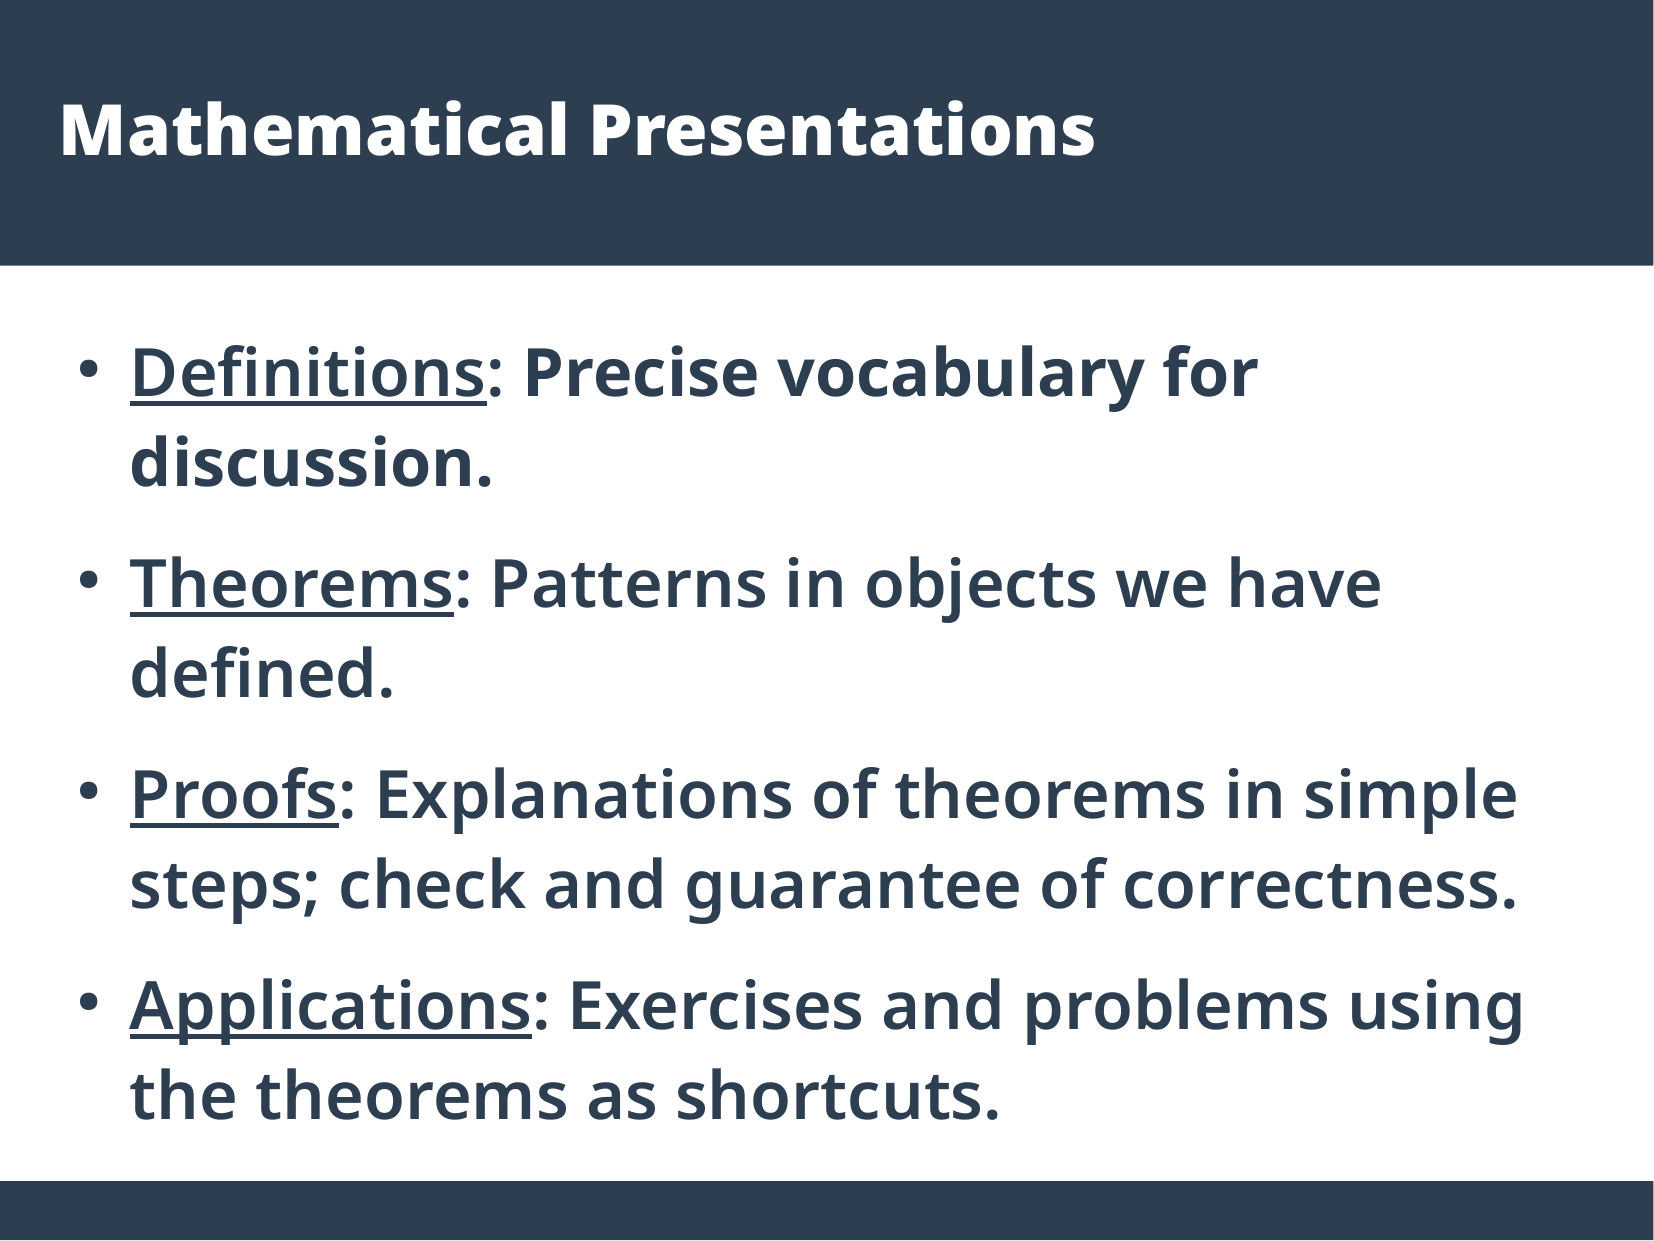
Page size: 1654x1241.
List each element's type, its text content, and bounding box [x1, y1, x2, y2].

title Mathematical Presentations [59, 49, 1595, 207]
list Definitions: Precise vocabulary for discussion. Theorems: Patterns in objects we have defined. Proofs: Explanations of theorems in simple steps; check and guarantee of correctness. Applications: Exercises and problems using the theorems as shortcuts. [59, 324, 1595, 1152]
